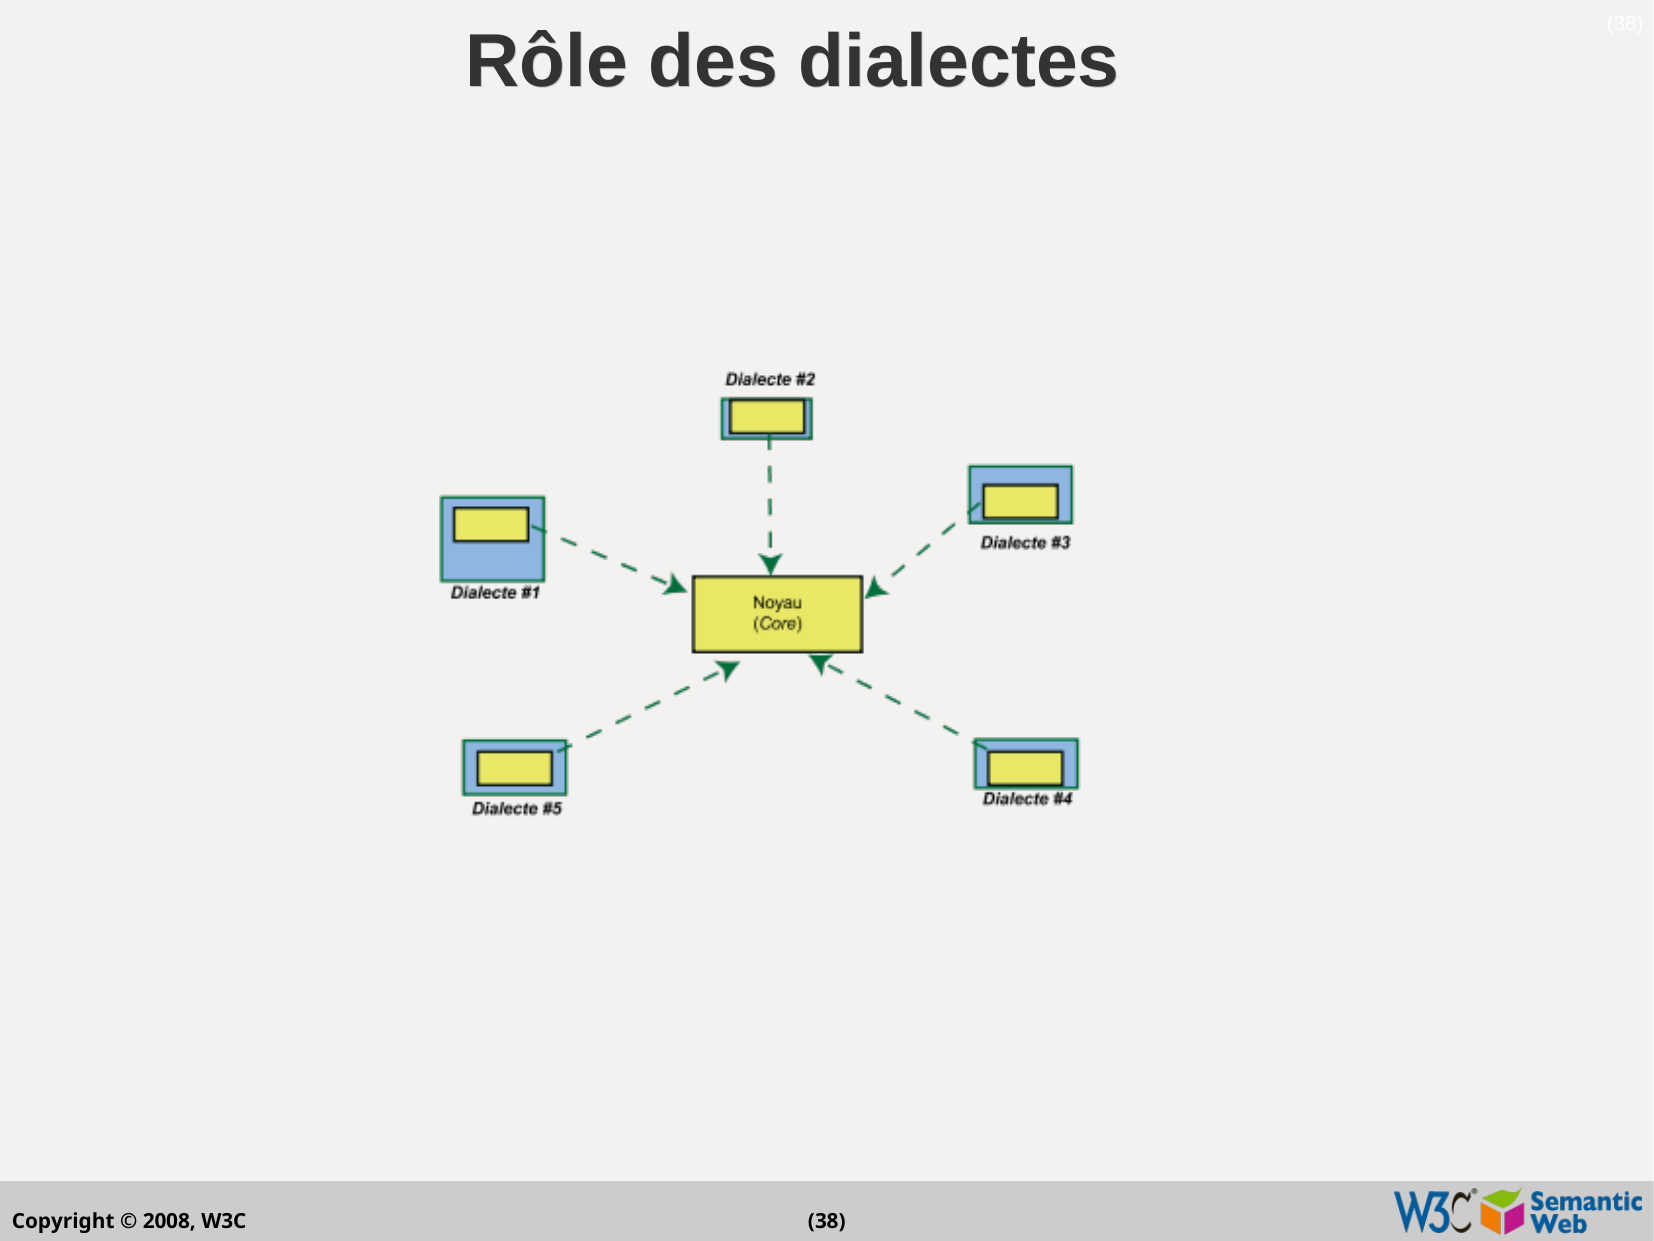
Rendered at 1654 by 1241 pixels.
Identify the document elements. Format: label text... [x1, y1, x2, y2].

title Rôle des dialectes [93, 0, 1493, 119]
picture [63, 155, 1626, 1094]
picture [1394, 1185, 1642, 1235]
